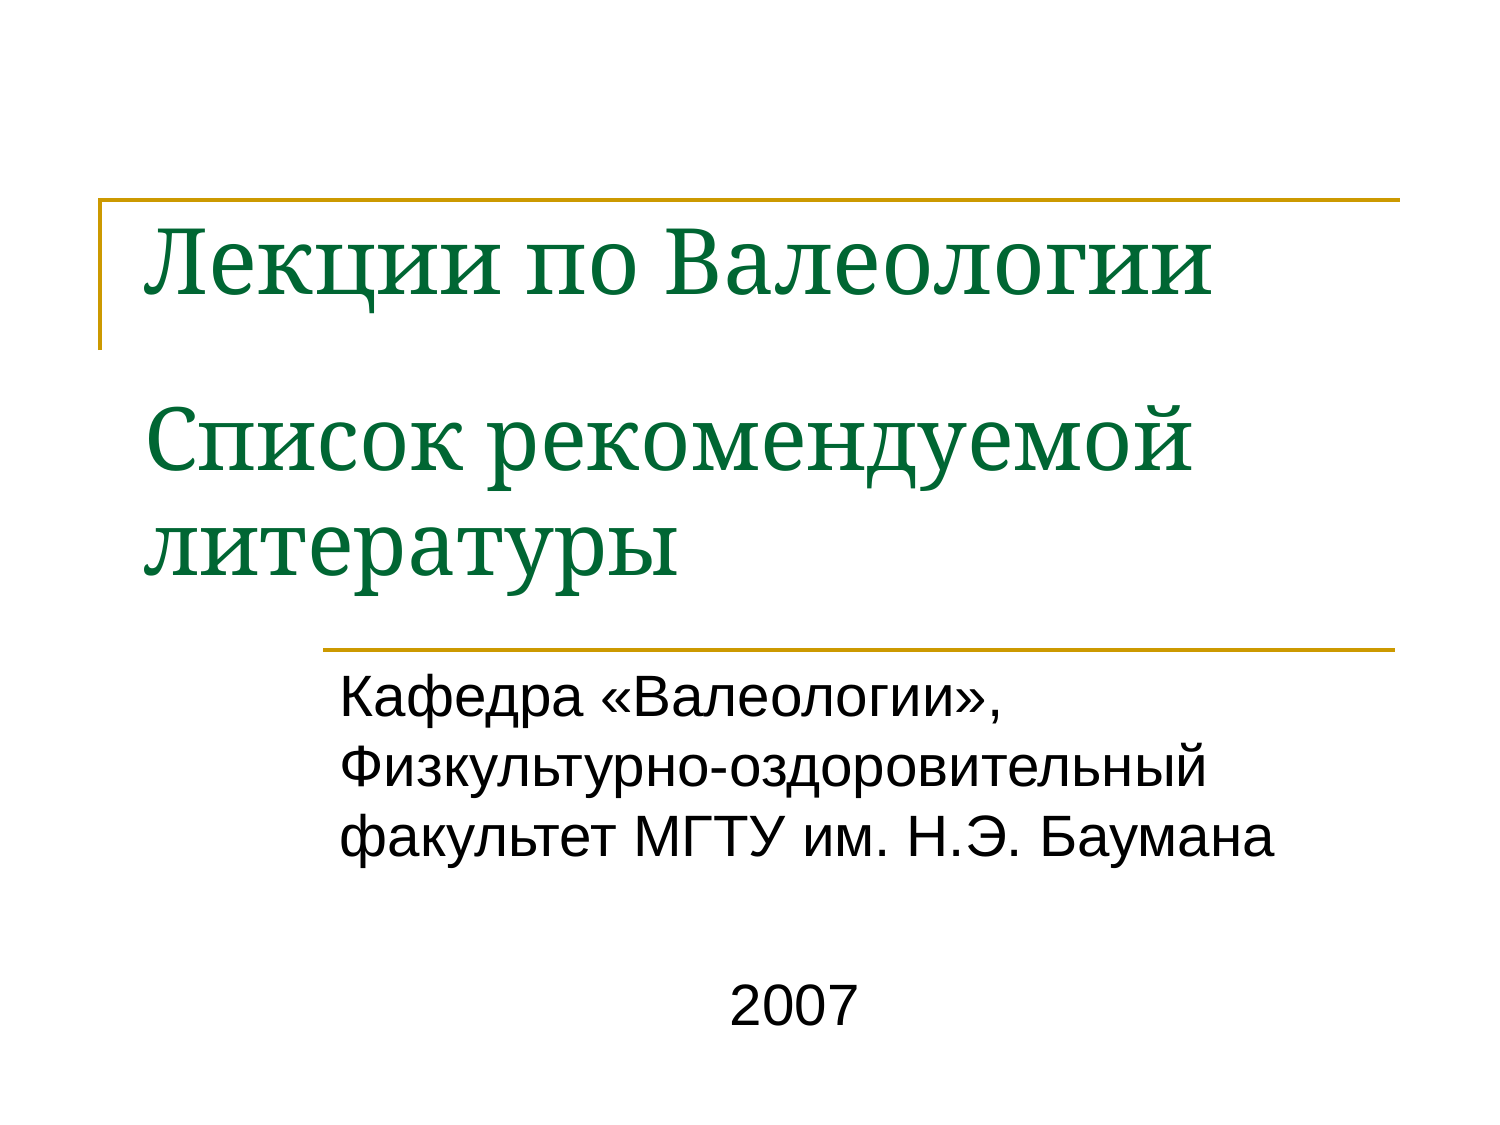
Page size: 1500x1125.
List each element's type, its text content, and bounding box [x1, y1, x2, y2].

subtitle Кафедра «Валеологии», Физкультурно-оздоровительный факультет МГТУ им. Н.Э. Баумана 2007 [324, 650, 1401, 1045]
text_box Список рекомендуемой литературы [129, 375, 1381, 605]
title Лекции по Валеологии [129, 195, 1381, 354]
